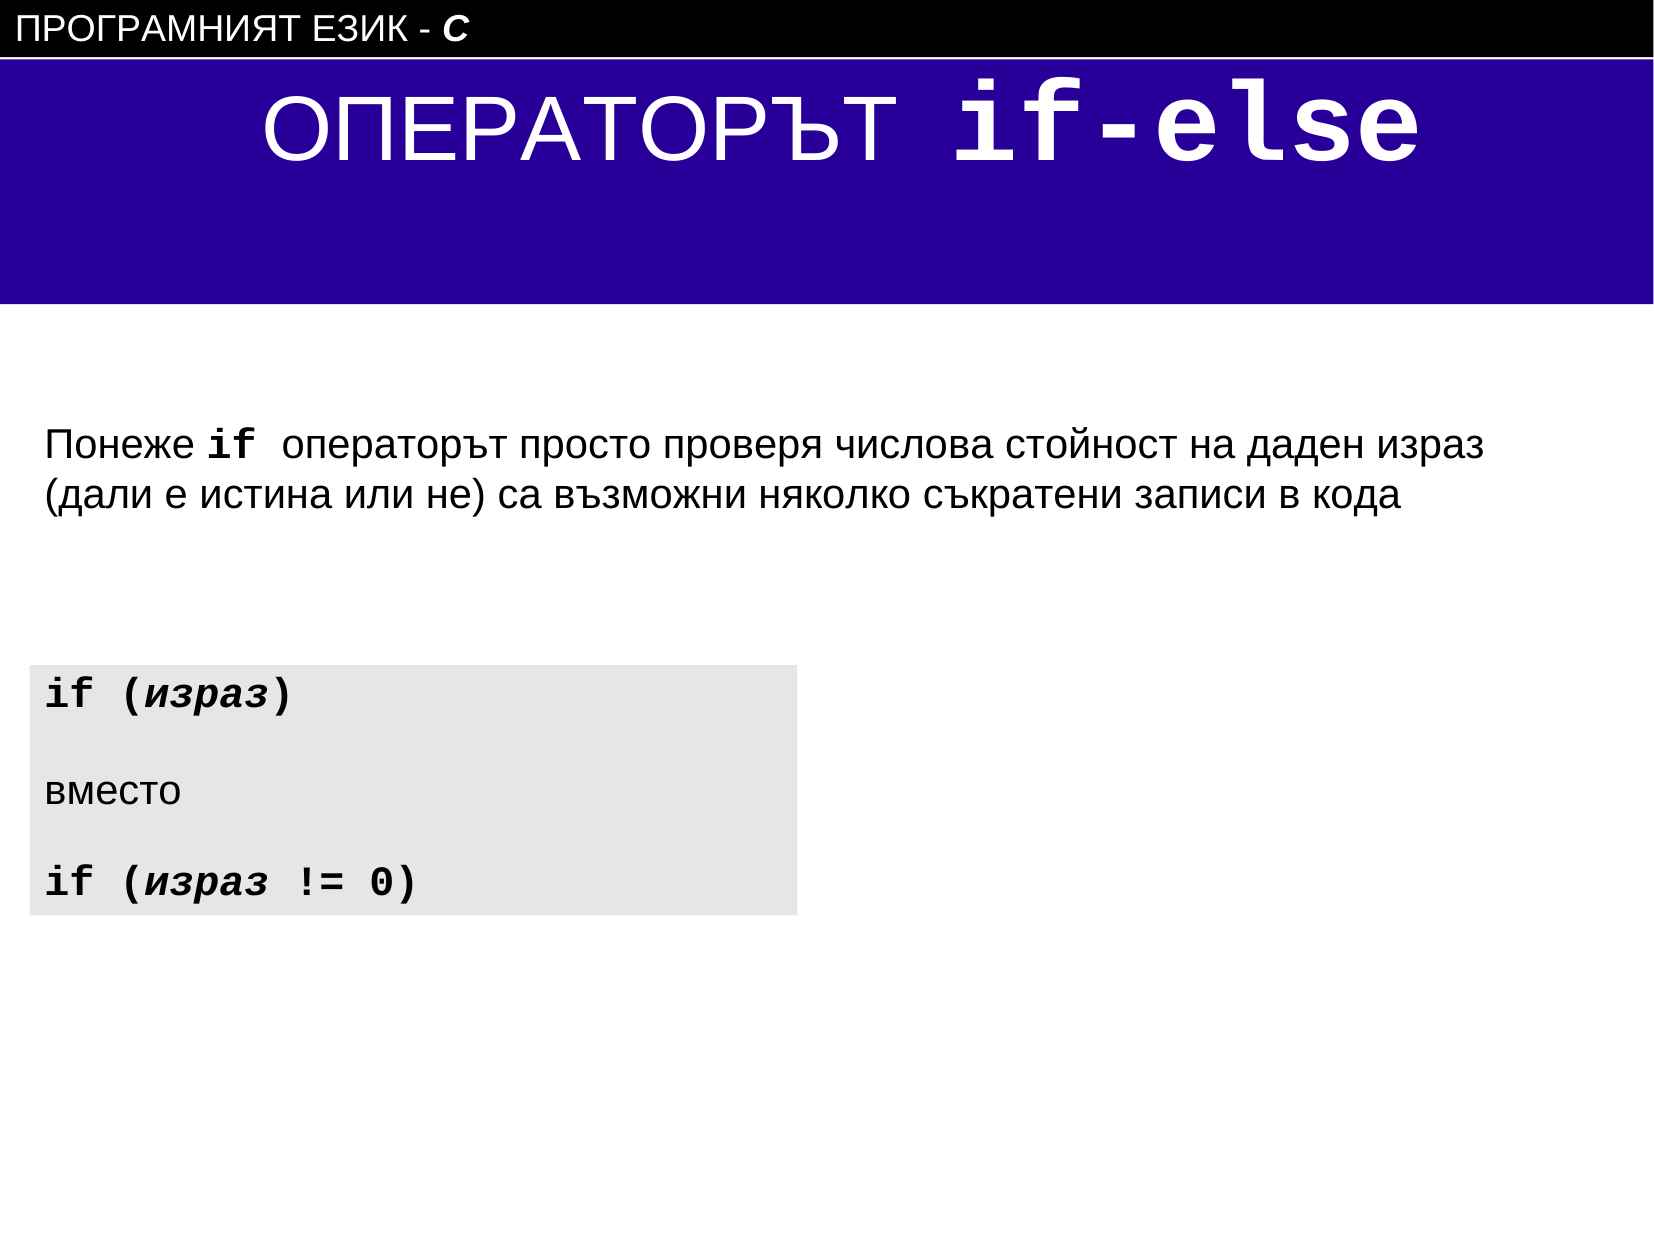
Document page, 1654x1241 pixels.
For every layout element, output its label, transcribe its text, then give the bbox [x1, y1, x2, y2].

text_box ОПЕРАТОРЪТ if-else [0, 59, 1654, 305]
text_box ПРОГРАМНИЯT ЕЗИК - С [0, 0, 1654, 58]
text_box if (израз) вместо if (израз != 0) [29, 665, 798, 916]
text_box Понеже if операторът просто проверя числова стойност на даден израз (дали е истина или не) са възможни няколко съкратени записи в кода [29, 413, 1595, 526]
